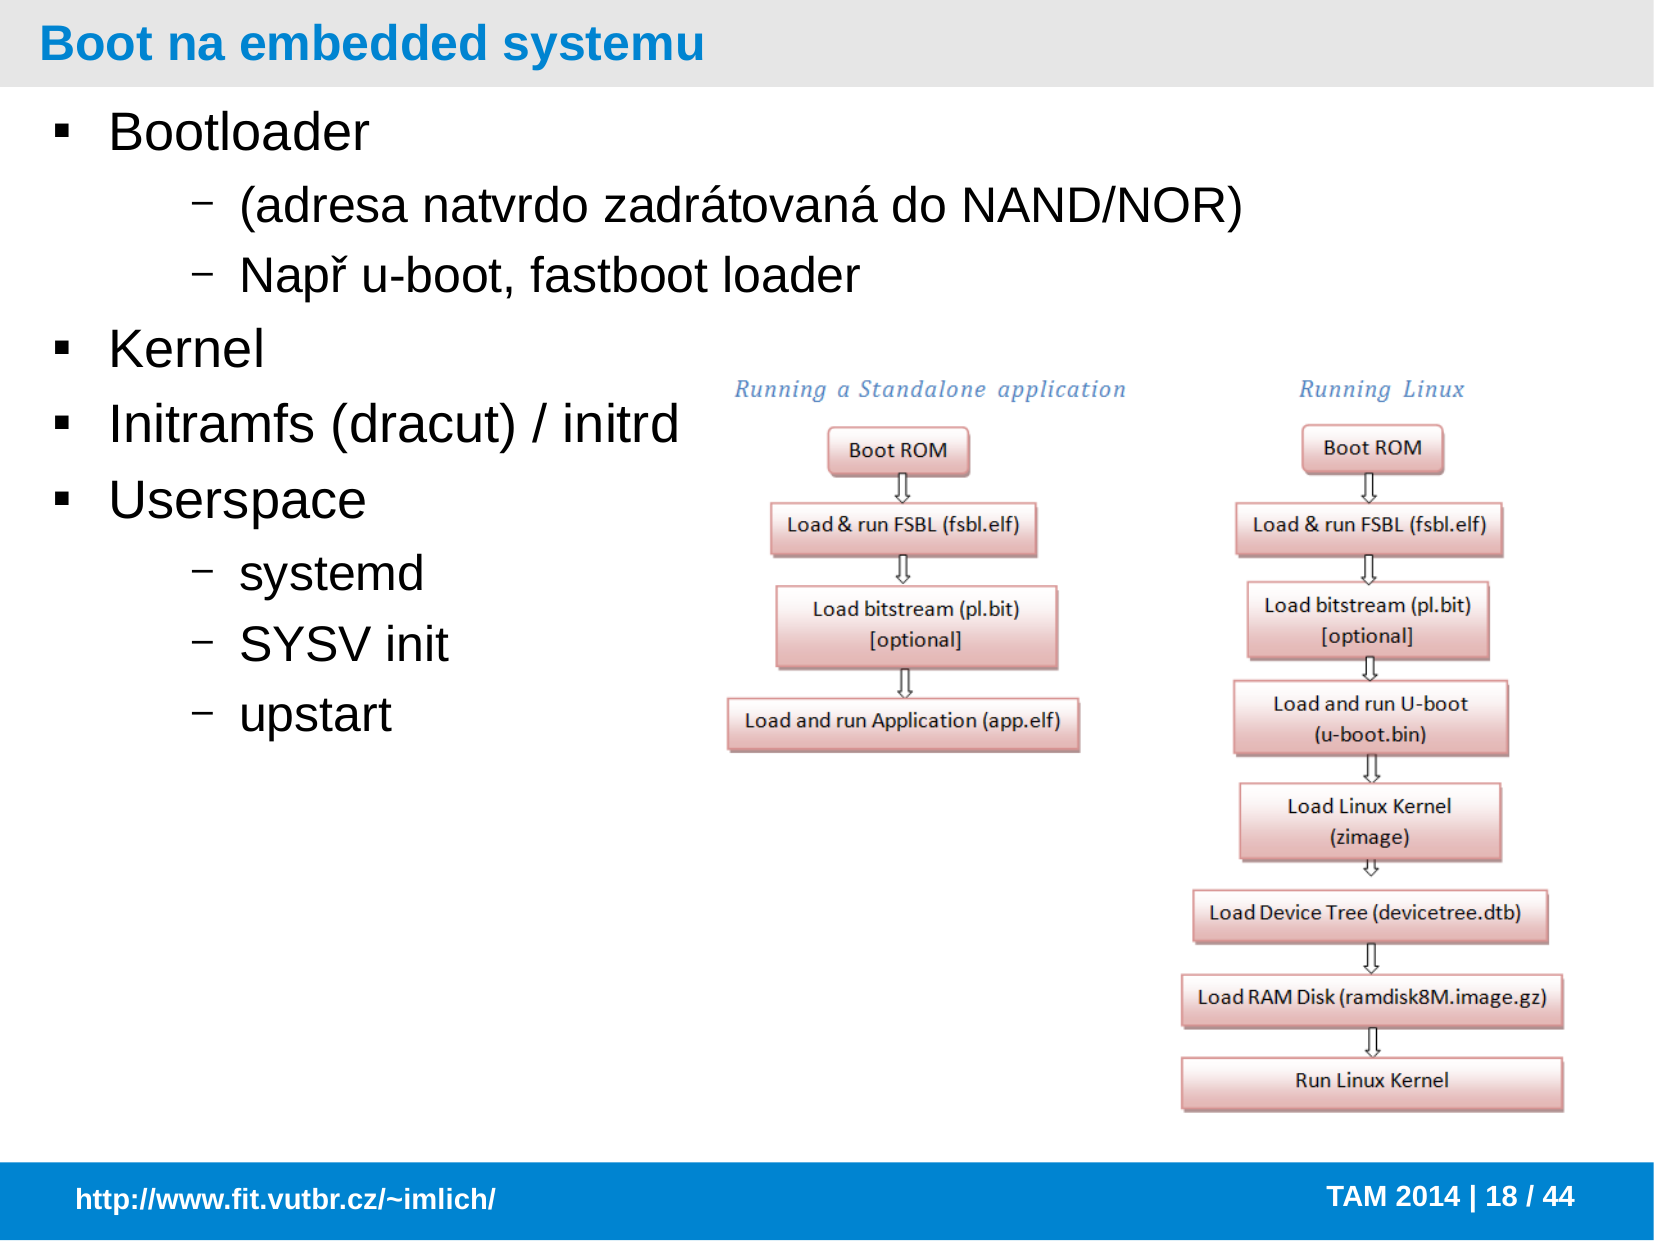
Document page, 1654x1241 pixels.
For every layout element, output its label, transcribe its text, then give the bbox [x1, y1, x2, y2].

title Boot na embedded systemu [39, 5, 1615, 81]
picture [696, 374, 1648, 1145]
list Bootloader (adresa natvrdo zadrátovaná do NAND/NOR) Např u-boot, fastboot loader Kernel Initramfs (dracut) / initrd Userspace systemd SYSV init upstart [37, 101, 1613, 1163]
